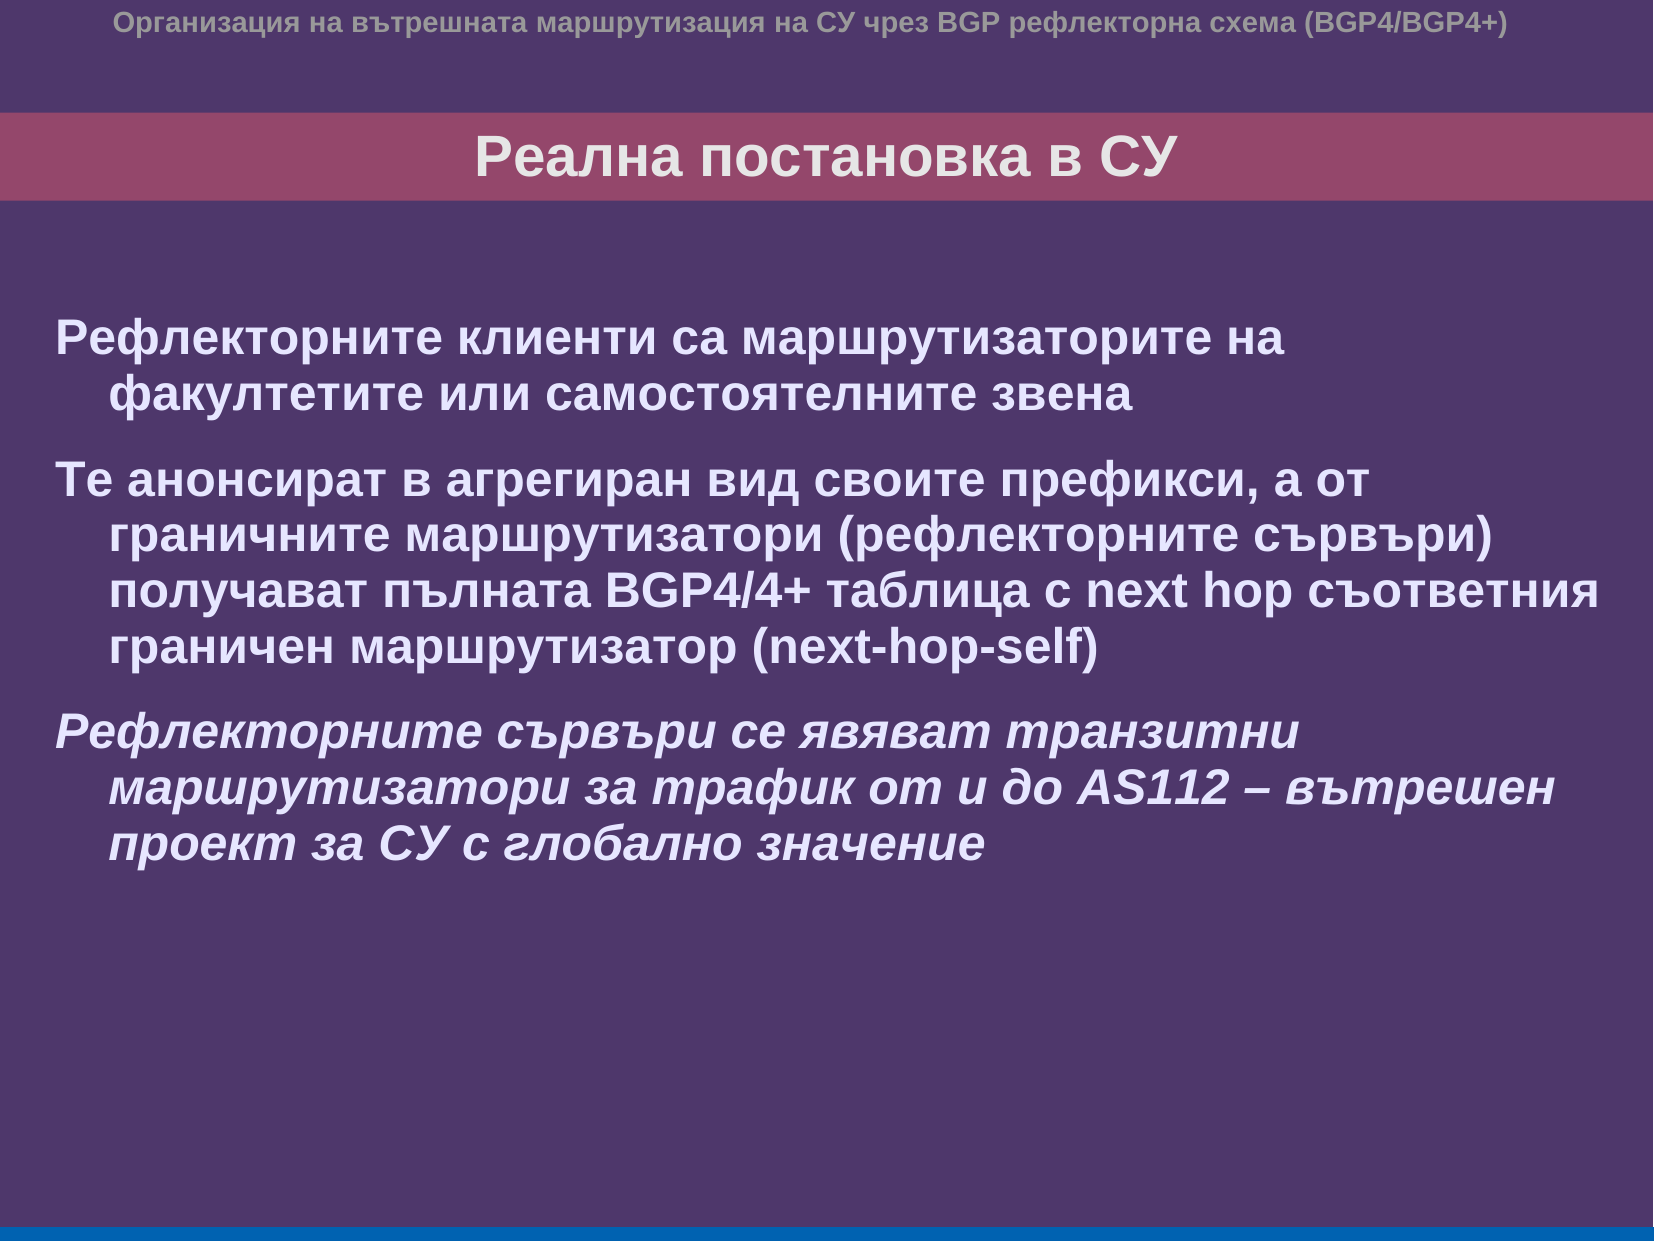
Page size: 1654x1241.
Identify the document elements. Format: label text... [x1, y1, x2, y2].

list [112, 268, 1613, 1088]
text_box Рефлекторните клиенти са маршрутизаторите на факултетите или самостоятелните звена Те анонсират в агрегиран вид своите префикси, а от граничните маршрутизатори (рефлекторните сървъри) получават пълната BGP4/4+ таблица с next hop съответния граничен маршрутизатор (next-hop-self) Рефлекторните сървъри се явяват транзитни маршрутизатори за трафик от и до AS112 – вътрешен проект за СУ с глобално значение [37, 309, 1613, 1210]
title Организация на вътрешната маршрутизация на СУ чрез BGP рефлекторна схема (BGP4/BGP4+) [112, 0, 1525, 45]
title Реална постановка в СУ [0, 112, 1653, 201]
